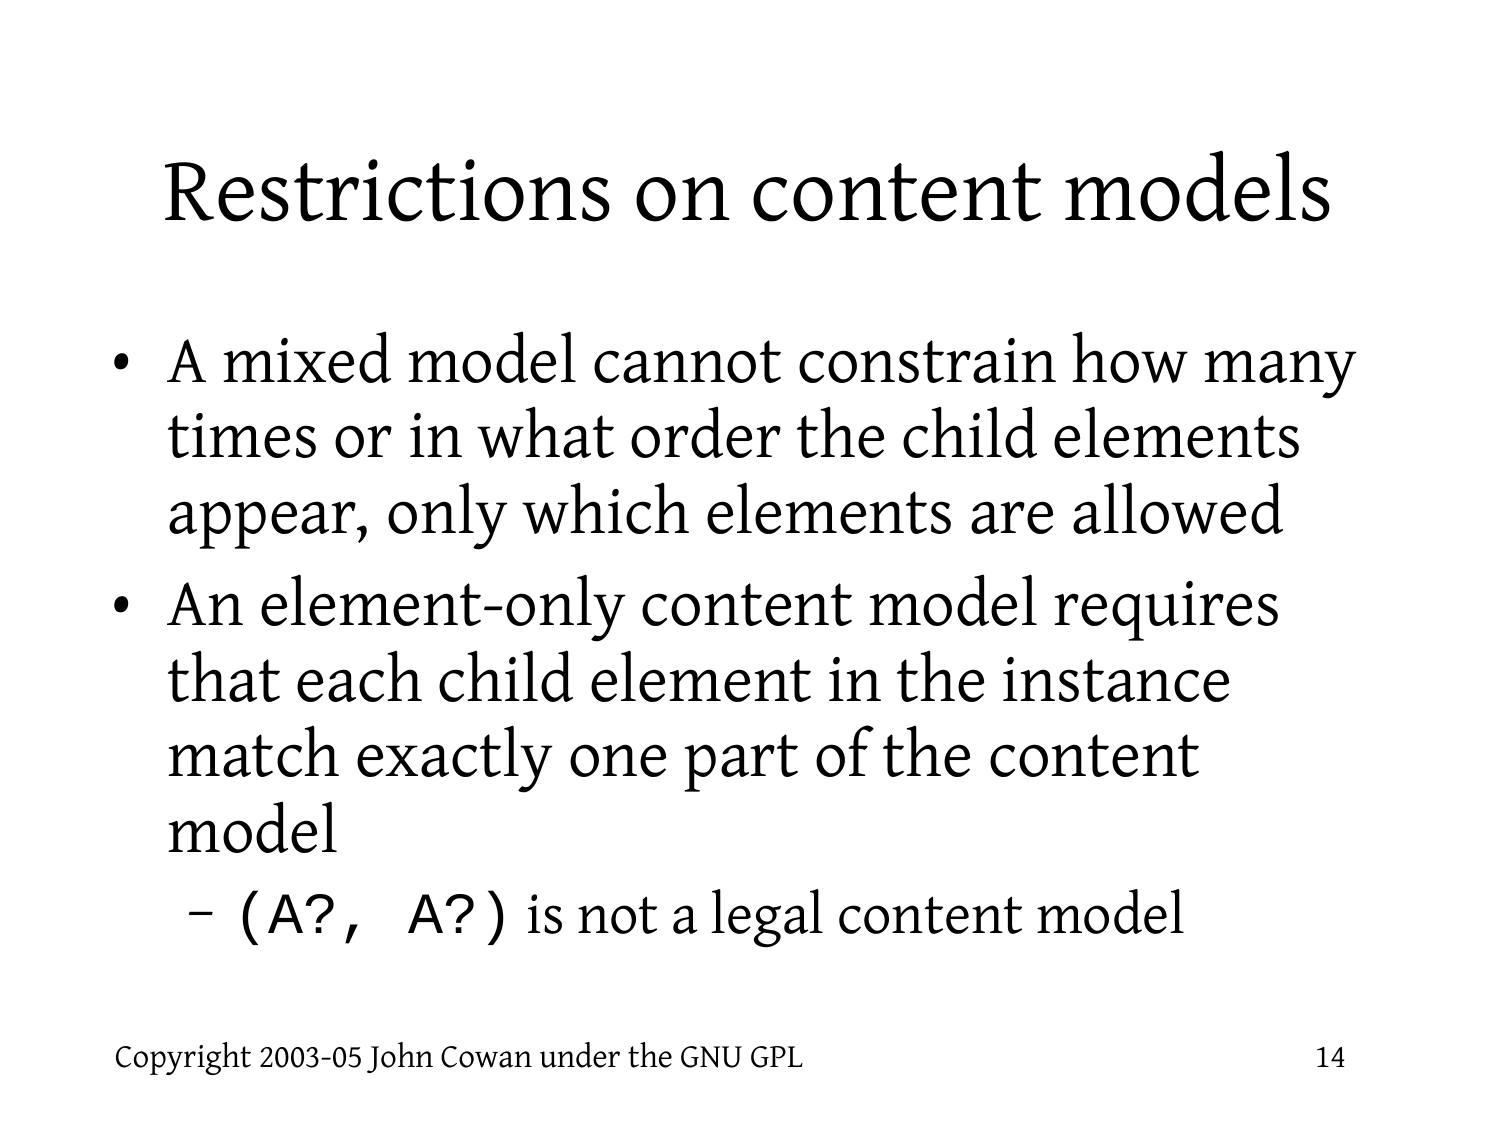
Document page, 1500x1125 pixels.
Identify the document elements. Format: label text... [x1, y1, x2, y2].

title Restrictions on content models [112, 62, 1387, 324]
list A mixed model cannot constrain how many times or in what order the child elements appear, only which elements are allowed An element-only content model requires that each child element in the instance match exactly one part of the content model (A?, A?) is not a legal content model [112, 324, 1387, 1015]
